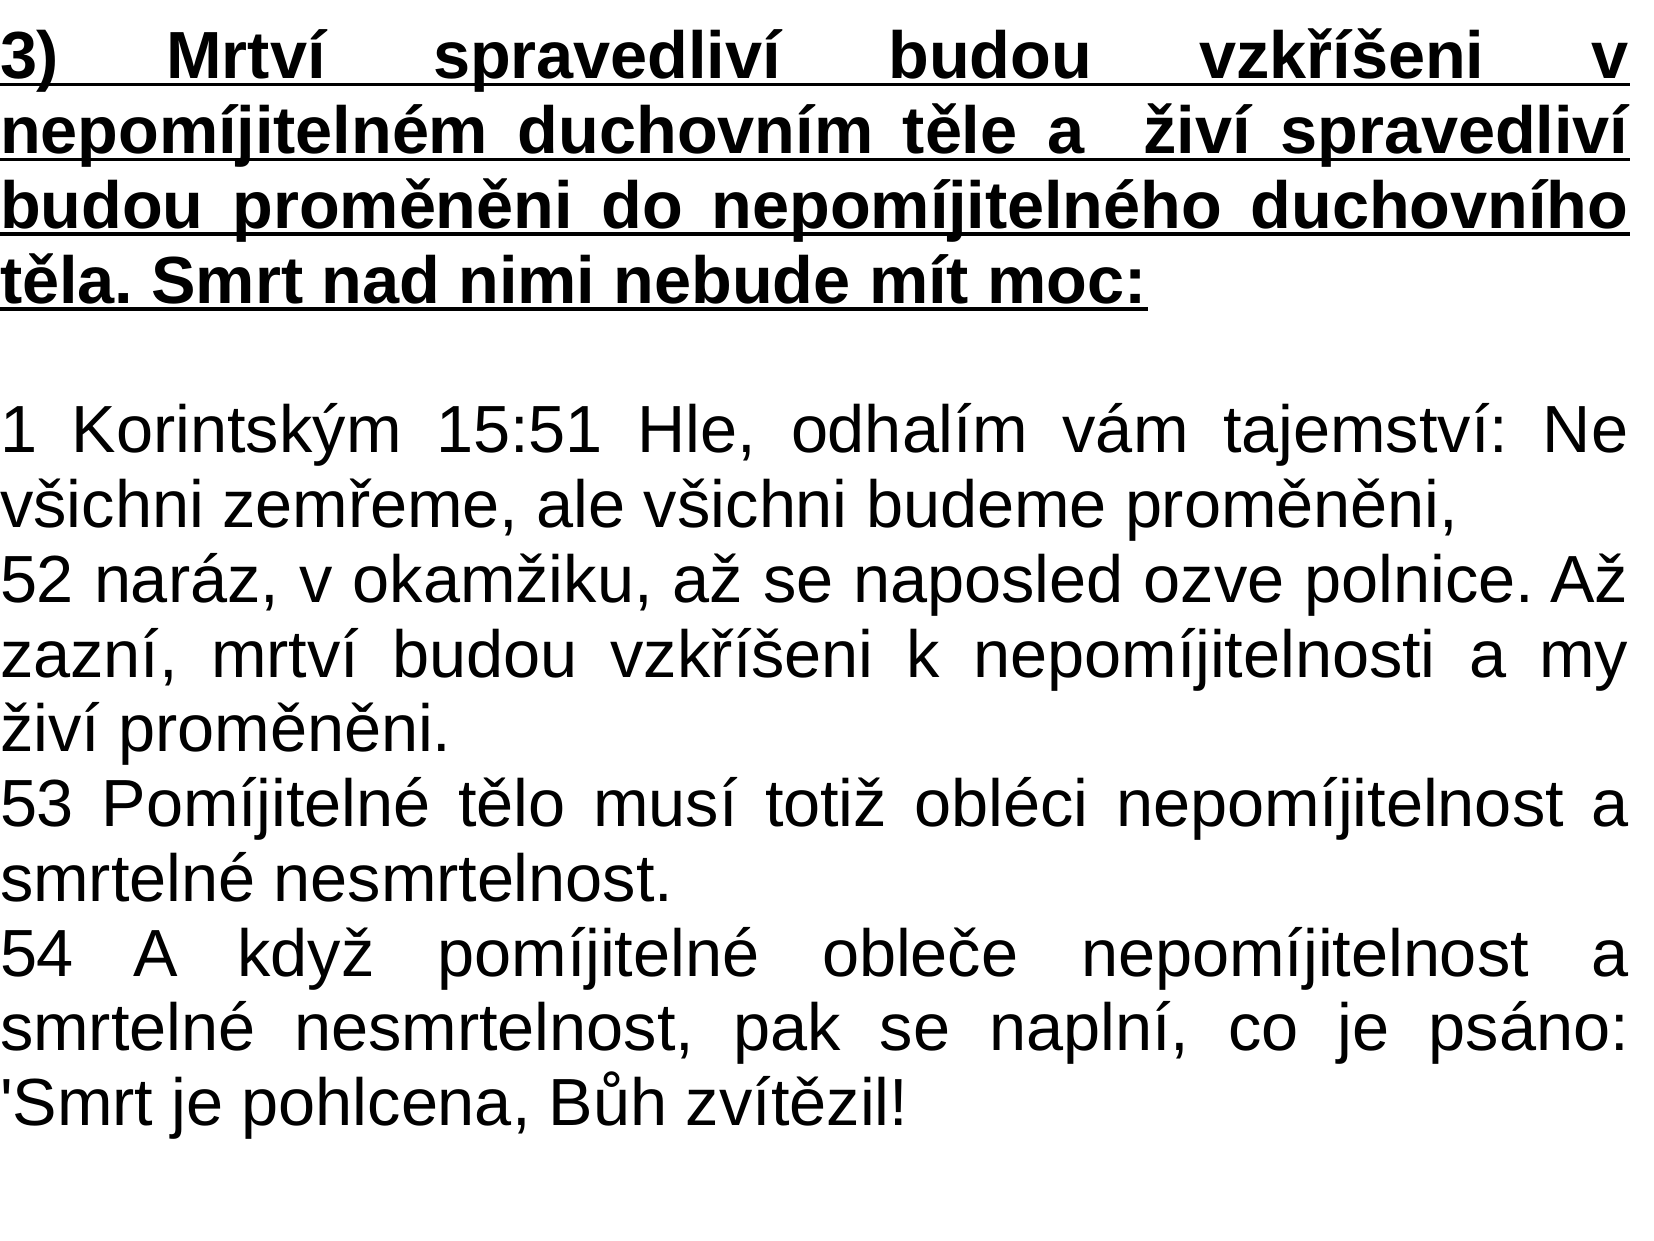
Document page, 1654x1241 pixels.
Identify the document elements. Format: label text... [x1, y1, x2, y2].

subtitle 3) Mrtví spravedliví budou vzkříšeni v nepomíjitelném duchovním těle a živí spravedliví budou proměněni do nepomíjitelného duchovního těla. Smrt nad nimi nebude mít moc: 1 Korintským 15:51 Hle, odhalím vám tajemství: Ne všichni zemřeme, ale všichni budeme proměněni, 52 naráz, v okamžiku, až se naposled ozve polnice. Až zazní, mrtví budou vzkříšeni k nepomíjitelnosti a my živí proměněni. 53 Pomíjitelné tělo musí totiž obléci nepomíjitelnost a smrtelné nesmrtelnost. 54 A když pomíjitelné obleče nepomíjitelnost a smrtelné nesmrtelnost, pak se naplní, co je psáno: 'Smrt je pohlcena, Bůh zvítězil! [0, 0, 1630, 1241]
